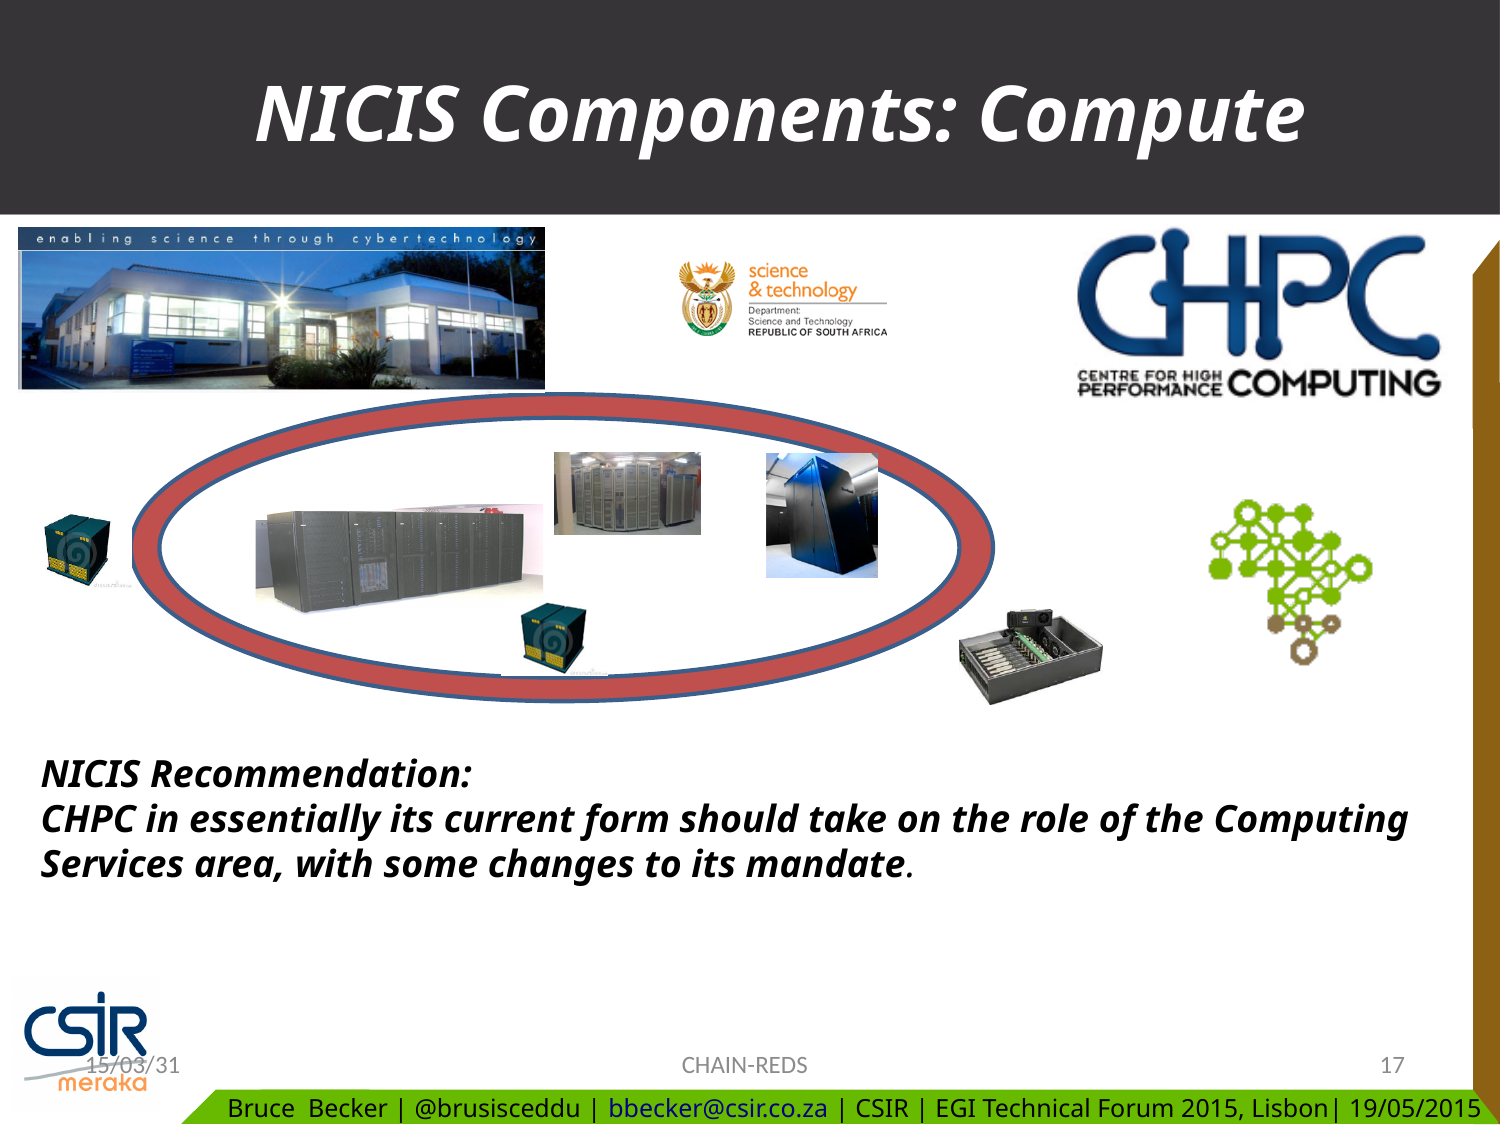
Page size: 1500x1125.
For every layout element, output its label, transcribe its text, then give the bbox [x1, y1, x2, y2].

picture [554, 452, 701, 535]
title NICIS Components: Compute [185, 18, 1377, 206]
text_box CHAIN-REDS [507, 1033, 983, 1094]
text_box 15/03/31 [69, 1033, 420, 1094]
text_box [132, 394, 994, 702]
picture [18, 227, 545, 393]
picture [0, 0, 1500, 215]
picture [1199, 498, 1377, 670]
picture [24, 510, 132, 588]
picture [766, 453, 878, 578]
picture [673, 259, 892, 339]
text_box NICIS Recommendation: CHPC in essentially its current form should take on the role of the Computing Services area, with some changes to its mandate. [25, 742, 1466, 893]
picture [10, 974, 161, 1112]
picture [255, 504, 608, 676]
text_box <number> [1069, 1033, 1420, 1094]
picture [1069, 220, 1456, 405]
picture [959, 609, 1103, 705]
